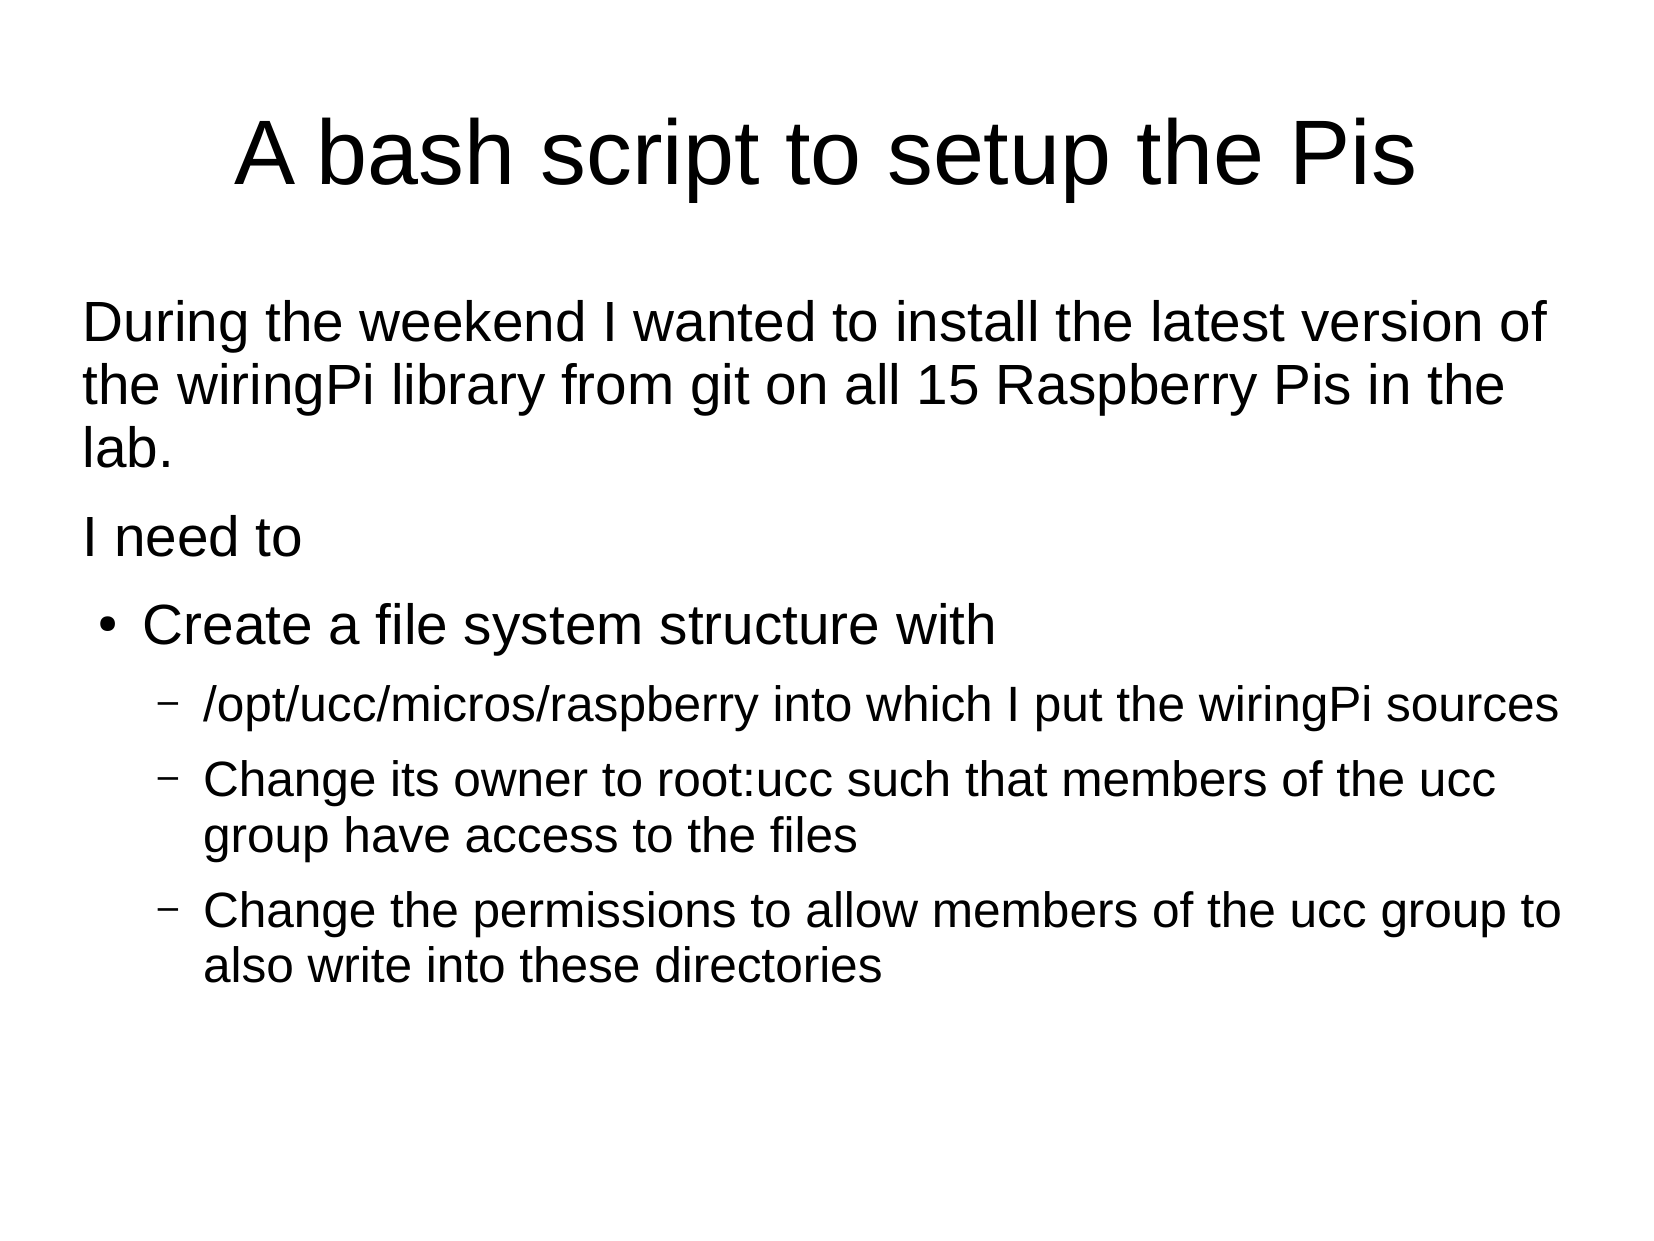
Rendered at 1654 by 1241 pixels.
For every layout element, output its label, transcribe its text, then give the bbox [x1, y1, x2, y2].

title A bash script to setup the Pis [82, 49, 1571, 257]
list During the weekend I wanted to install the latest version of the wiringPi library from git on all 15 Raspberry Pis in the lab. I need to Create a file system structure with /opt/ucc/micros/raspberry into which I put the wiringPi sources Change its owner to root:ucc such that members of the ucc group have access to the files Change the permissions to allow members of the ucc group to also write into these directories [82, 290, 1571, 1010]
